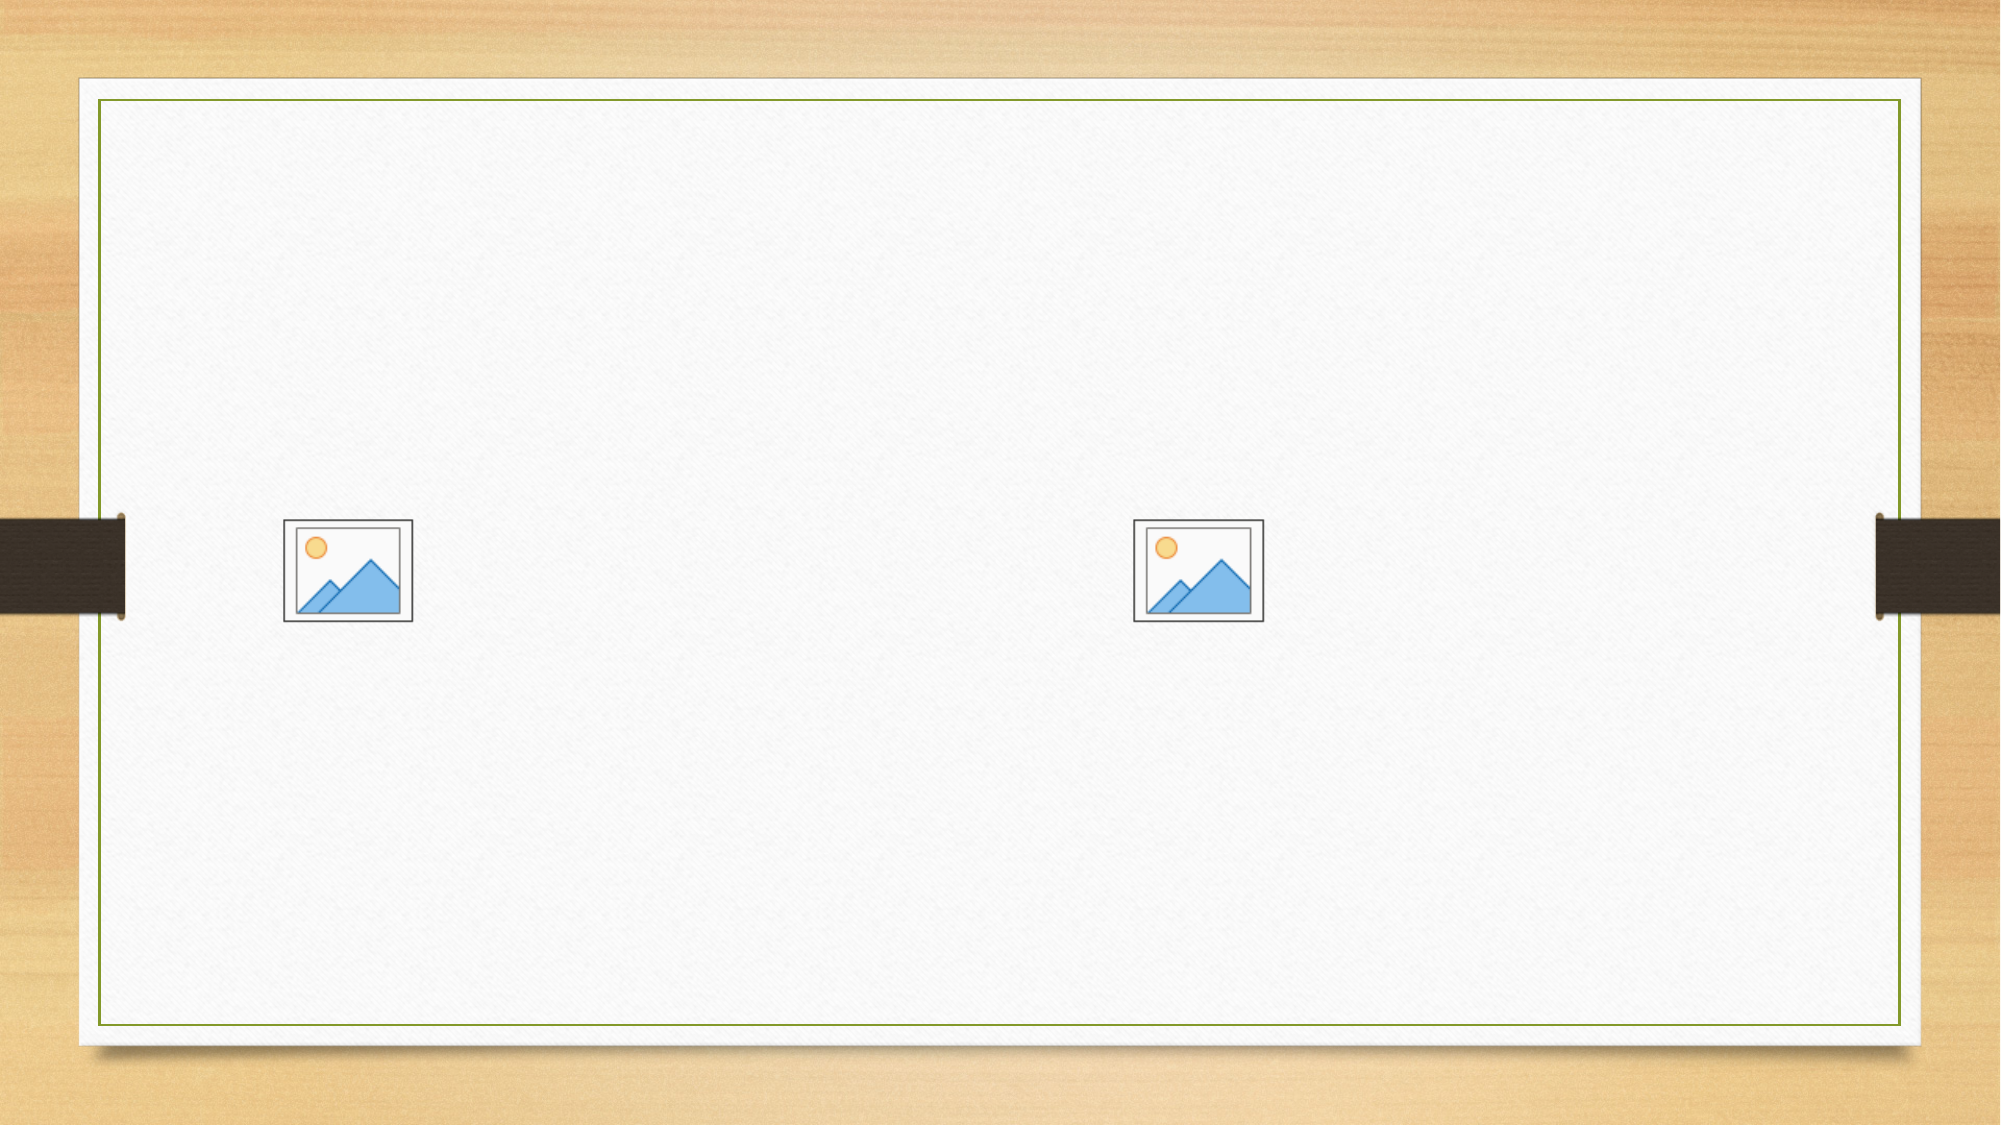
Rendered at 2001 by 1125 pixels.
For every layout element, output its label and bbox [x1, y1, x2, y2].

picture [165, 296, 532, 846]
picture [1016, 296, 1382, 846]
